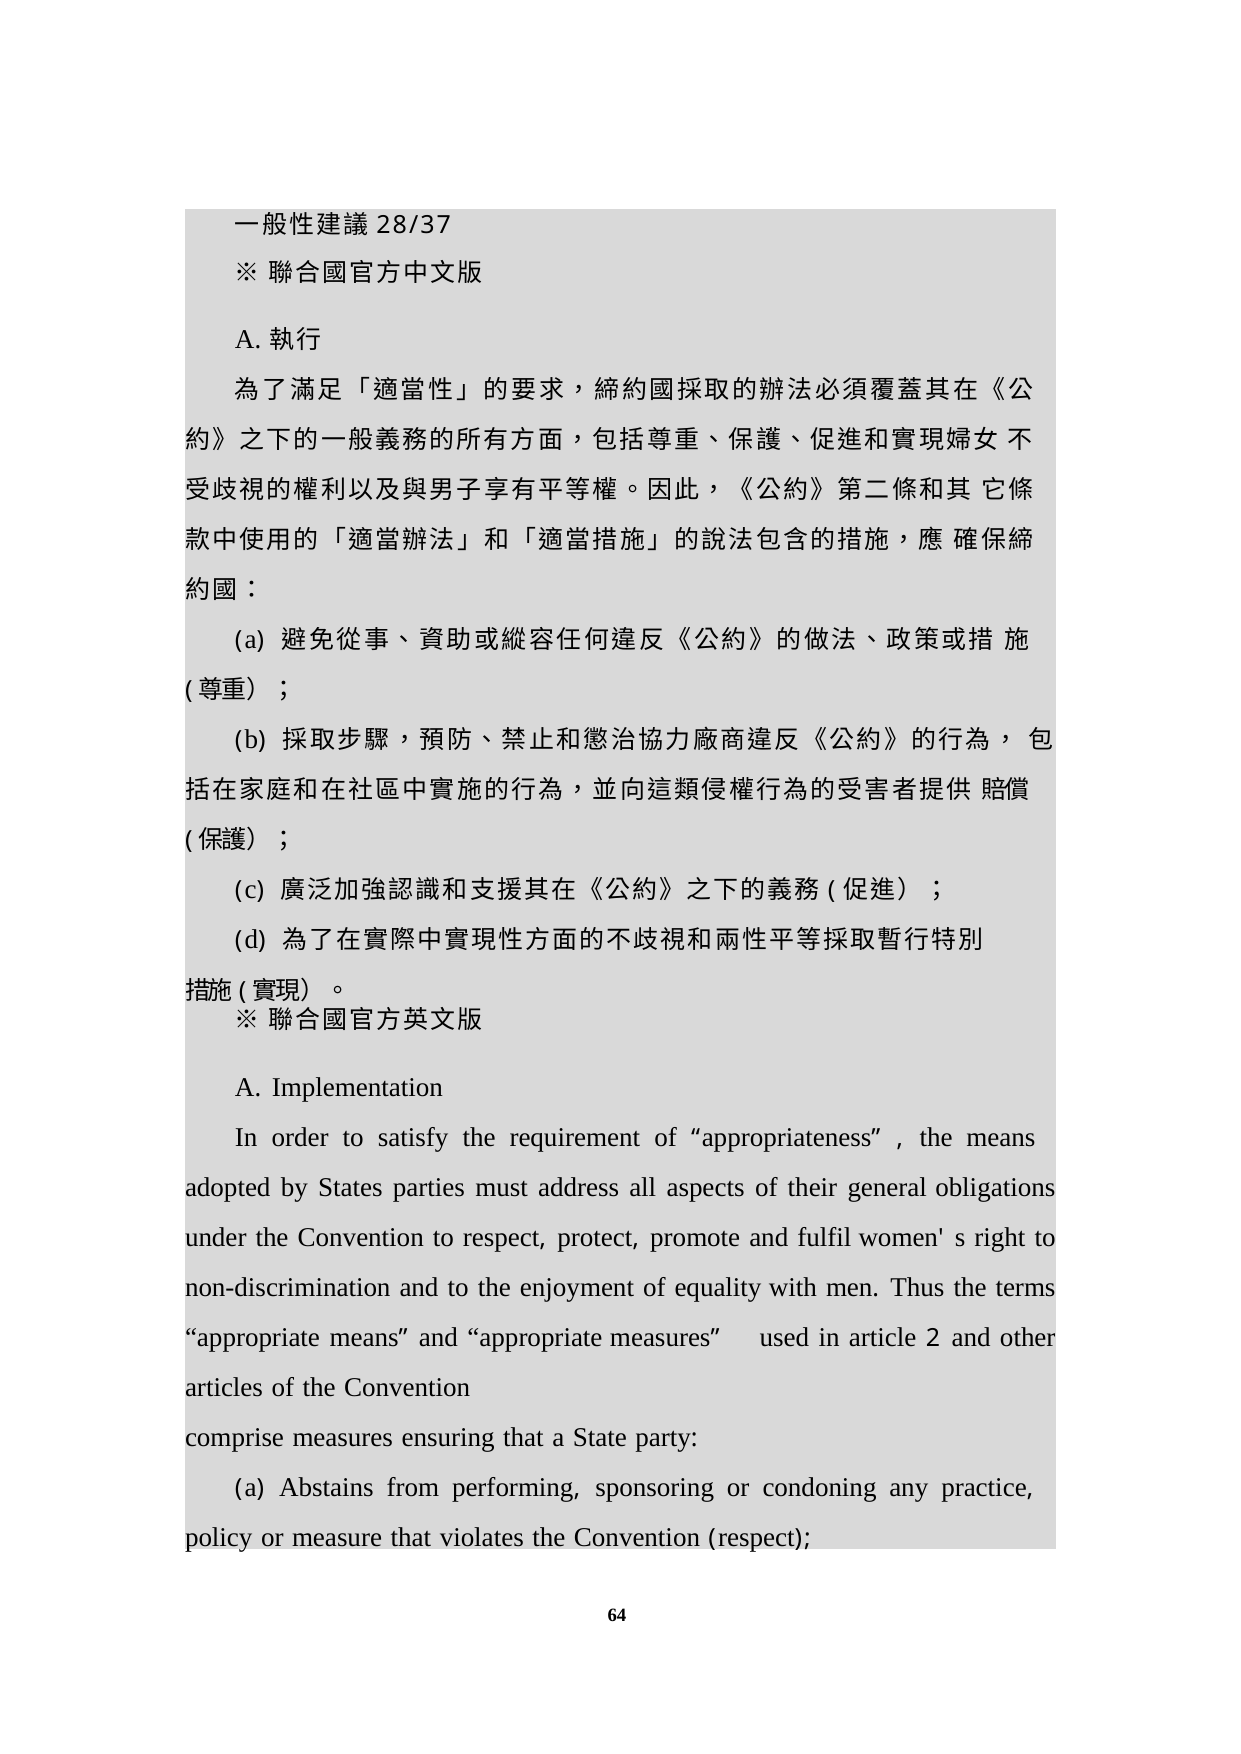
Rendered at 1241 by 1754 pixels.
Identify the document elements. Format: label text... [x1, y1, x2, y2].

text_box 一般性建議28/37 ※聯合國官方中文版 A.執行 為了滿足「適當性」的要求，締約國採取的辦法必須覆蓋其在《公 約》之下的一般義務的所有方面，包括尊重、保護、促進和實現婦女 不受歧視的權利以及與男子享有平等權。因此，《公約》第二條和其 它條款中使用的「適當辦法」和「適當措施」的說法包含的措施，應 確保締約國： (a) 避免從事、資助或縱容任何違反《公約》的做法、政策或措 施(尊重）； (b) 採取步驟，預防、禁止和懲治協力廠商違反《公約》的行為， 包括在家庭和在社區中實施的行為，並向這類侵權行為的受害者提供 賠償(保護）； (c) 廣泛加強認識和支援其在《公約》之下的義務(促進）； (d) 為了在實際中實現性方面的不歧視和兩性平等採取暫行特別 措施(實現）。 ※聯合國官方英文版 A. Implementation In order to satisfy the requirement of “appropriateness” , the means adopted by States parties must address all aspects of their general obligations under the Convention to respect, protect, promote and fulfil women' s right to non-discrimination and to the enjoyment of equality with men. Thus the terms “appropriate means” and “appropriate measures” used in article 2 and other articles of the Convention comprise measures ensuring that a State party: (a) Abstains from performing, sponsoring or condoning any practice, policy or measure that violates the Convention (respect); [185, 209, 1056, 1549]
text_box 64 [608, 1603, 633, 1623]
